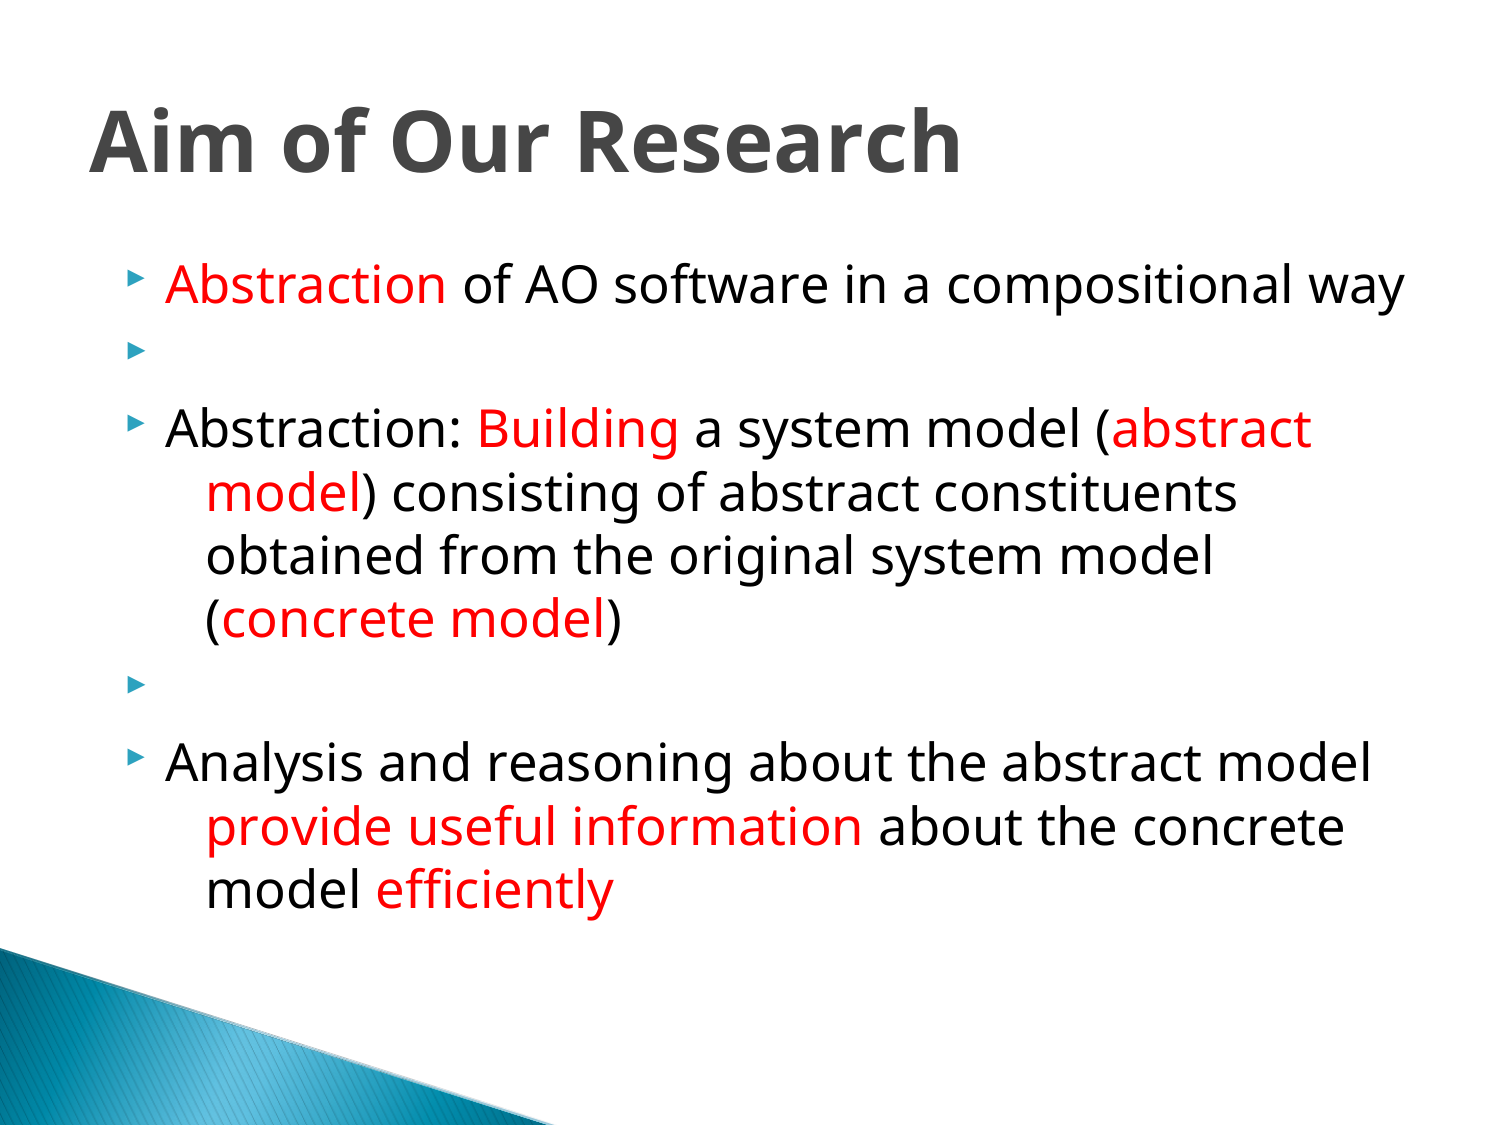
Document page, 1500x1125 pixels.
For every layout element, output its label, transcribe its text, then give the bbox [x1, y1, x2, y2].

title Aim of Our Research [75, 28, 1426, 242]
list Abstraction of AO software in a compositional way Abstraction: Building a system model (abstract model) consisting of abstract constituents obtained from the original system model (concrete model) Analysis and reasoning about the abstract model provide useful information about the concrete model efficiently [75, 242, 1426, 945]
